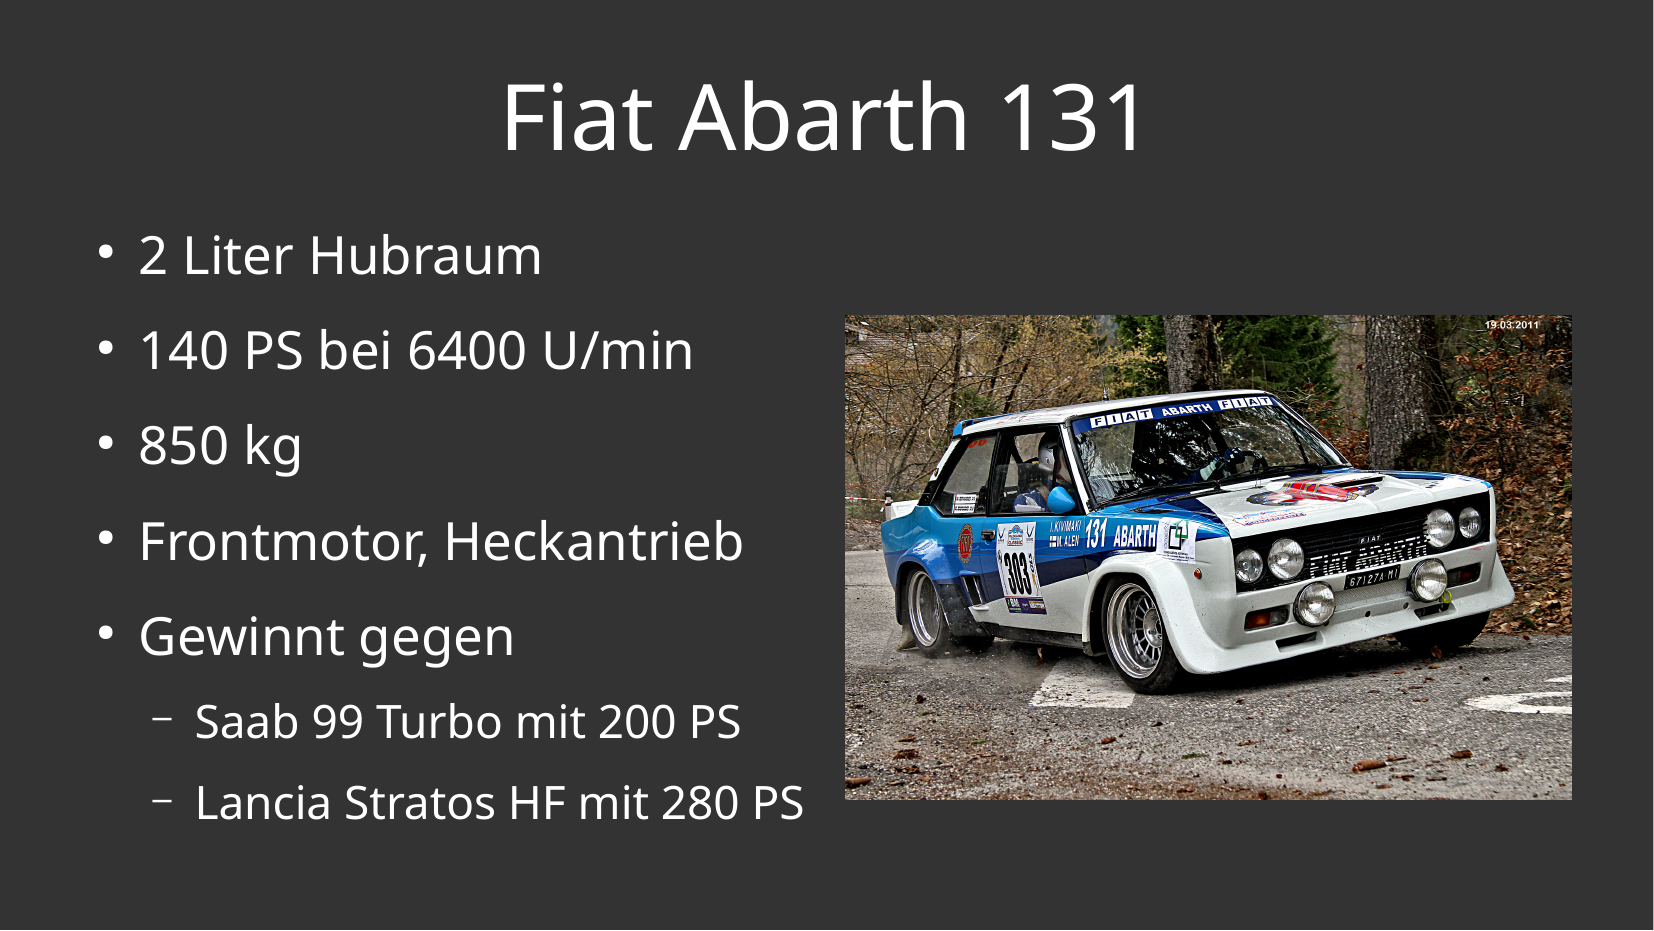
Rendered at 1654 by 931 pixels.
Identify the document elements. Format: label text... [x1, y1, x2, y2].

picture [845, 315, 1572, 800]
list 2 Liter Hubraum 140 PS bei 6400 U/min 850 kg Frontmotor, Heckantrieb Gewinnt gegen Saab 99 Turbo mit 200 PS Lancia Stratos HF mit 280 PS [82, 217, 809, 898]
title Fiat Abarth 131 [82, 37, 1571, 193]
